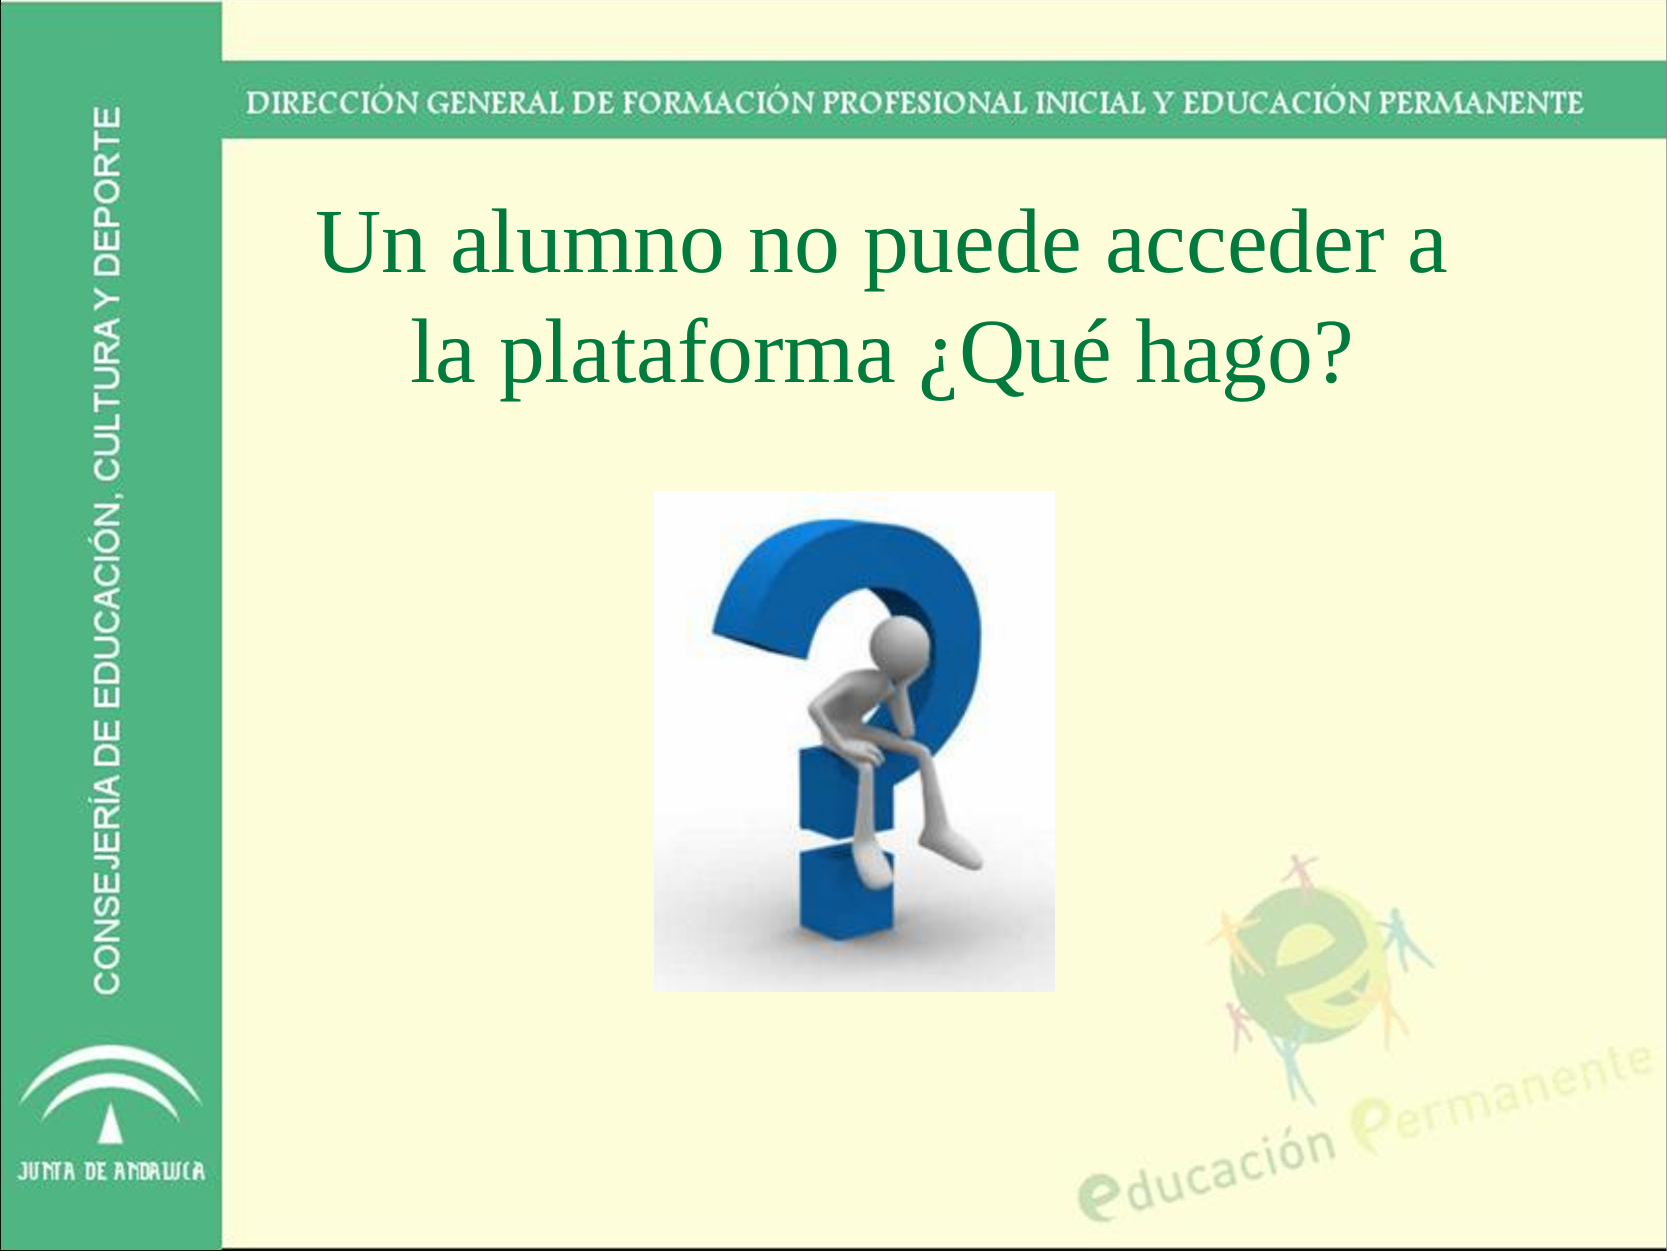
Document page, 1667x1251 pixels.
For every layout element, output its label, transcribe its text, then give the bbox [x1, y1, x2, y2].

picture [0, 0, 1667, 1251]
title Un alumno no puede acceder a la plataforma ¿Qué hago? [174, 173, 1591, 409]
